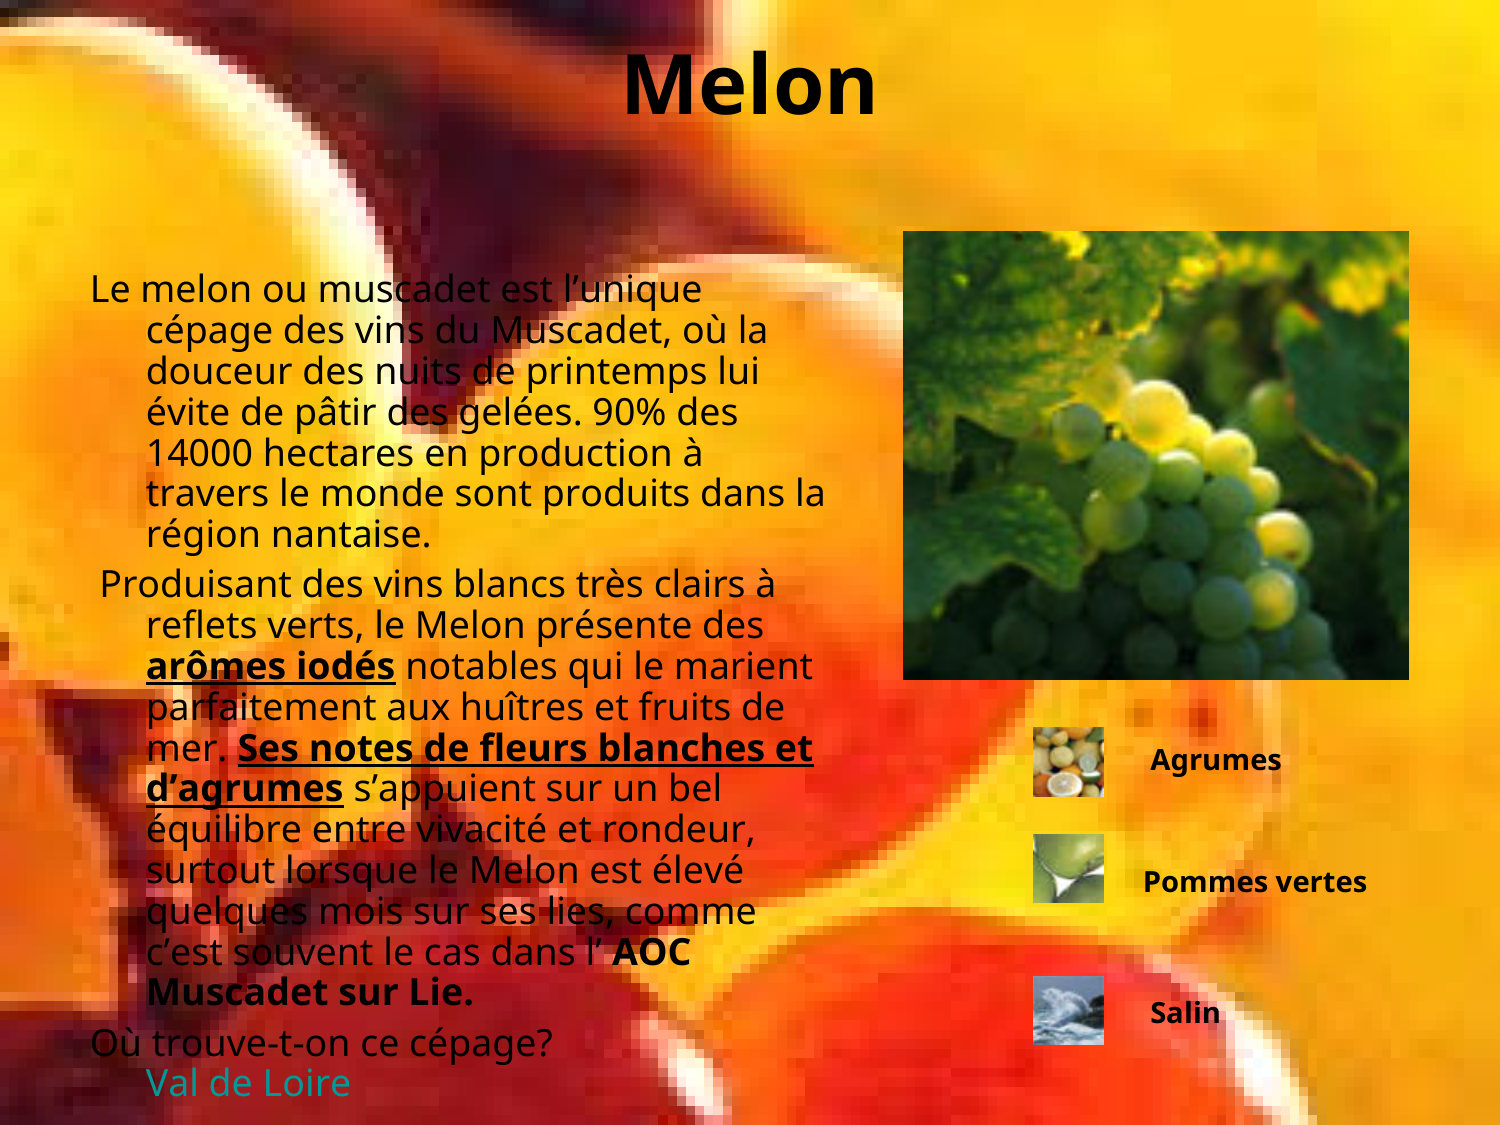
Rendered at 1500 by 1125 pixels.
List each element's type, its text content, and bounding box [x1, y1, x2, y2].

picture [0, 0, 1500, 1125]
text_box Pommes vertes [1128, 842, 1389, 961]
text_box Salin [1128, 961, 1389, 1064]
text_box Agrumes [1128, 716, 1389, 842]
title Melon [75, 34, 1426, 244]
list Le melon ou muscadet est l’unique cépage des vins du Muscadet, où la douceur des nuits de printemps lui évite de pâtir des gelées. 90% des 14000 hectares en production à travers le monde sont produits dans la région nantaise. Produisant des vins blancs très clairs à reflets verts, le Melon présente des arômes iodés notables qui le marient parfaitement aux huîtres et fruits de mer. Ses notes de fleurs blanches et d’agrumes s’appuient sur un bel équilibre entre vivacité et rondeur, surtout lorsque le Melon est élevé quelques mois sur ses lies, comme c’est souvent le cas dans l’ AOC Muscadet sur Lie. Où trouve-t-on ce cépage? Val de Loire [74, 262, 845, 1071]
